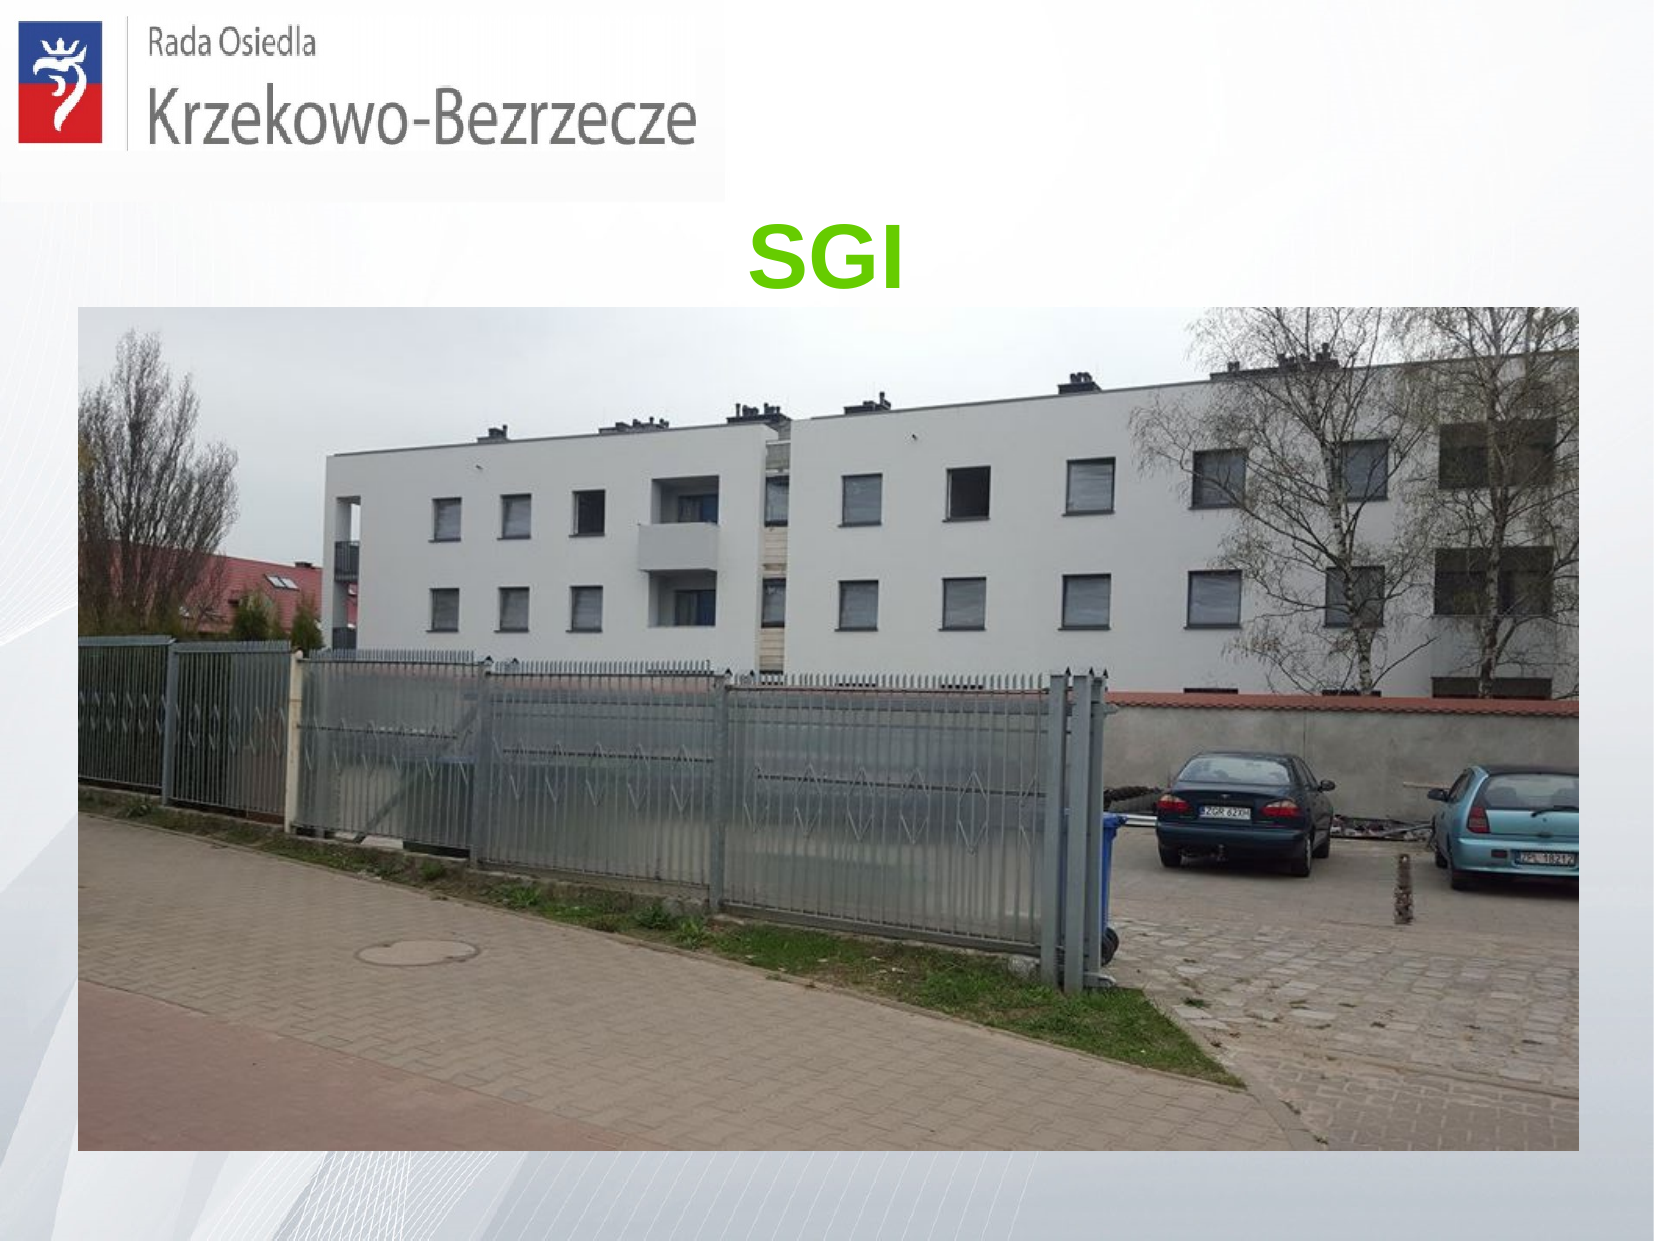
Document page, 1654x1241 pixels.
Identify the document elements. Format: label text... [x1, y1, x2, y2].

picture [0, 0, 1654, 1241]
title SGI [82, 153, 1571, 307]
